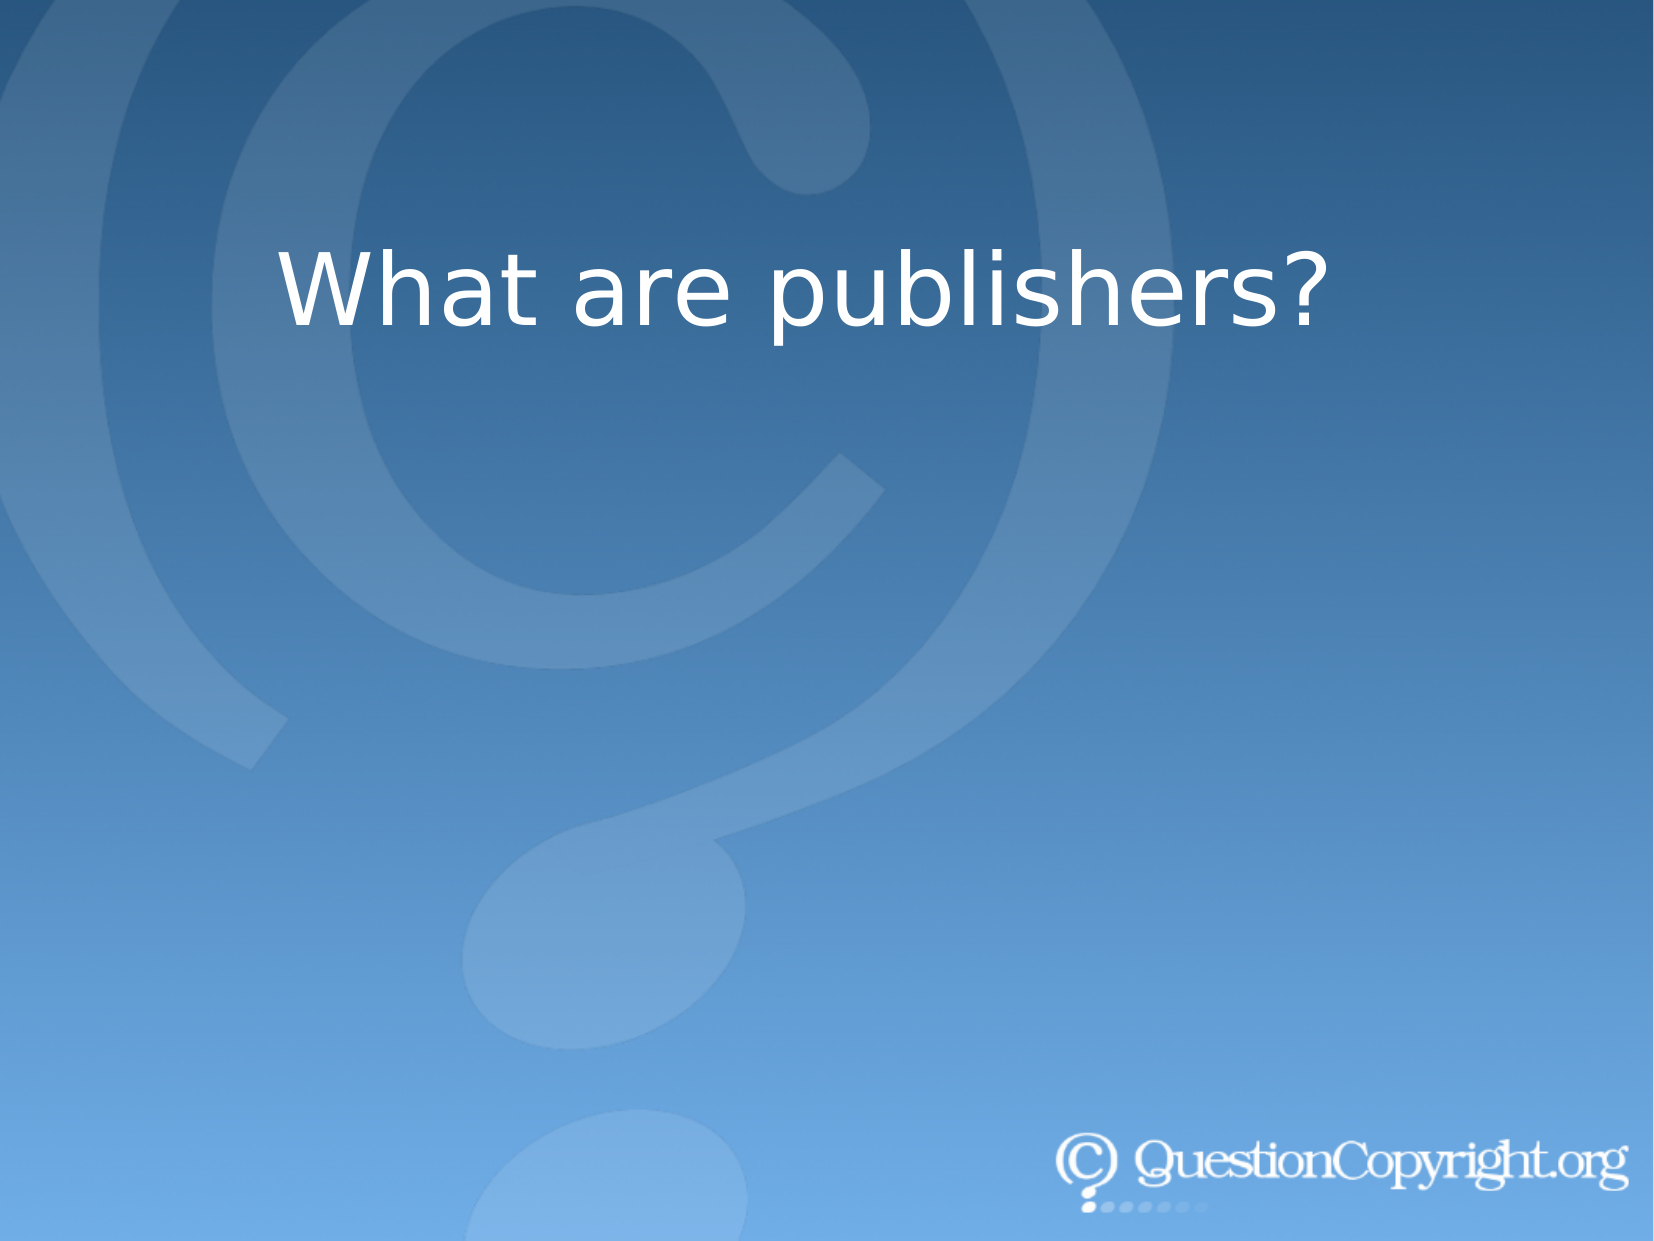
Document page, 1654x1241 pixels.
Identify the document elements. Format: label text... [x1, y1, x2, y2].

text_box What are publishers? [261, 225, 1351, 357]
picture [0, 0, 1654, 1241]
